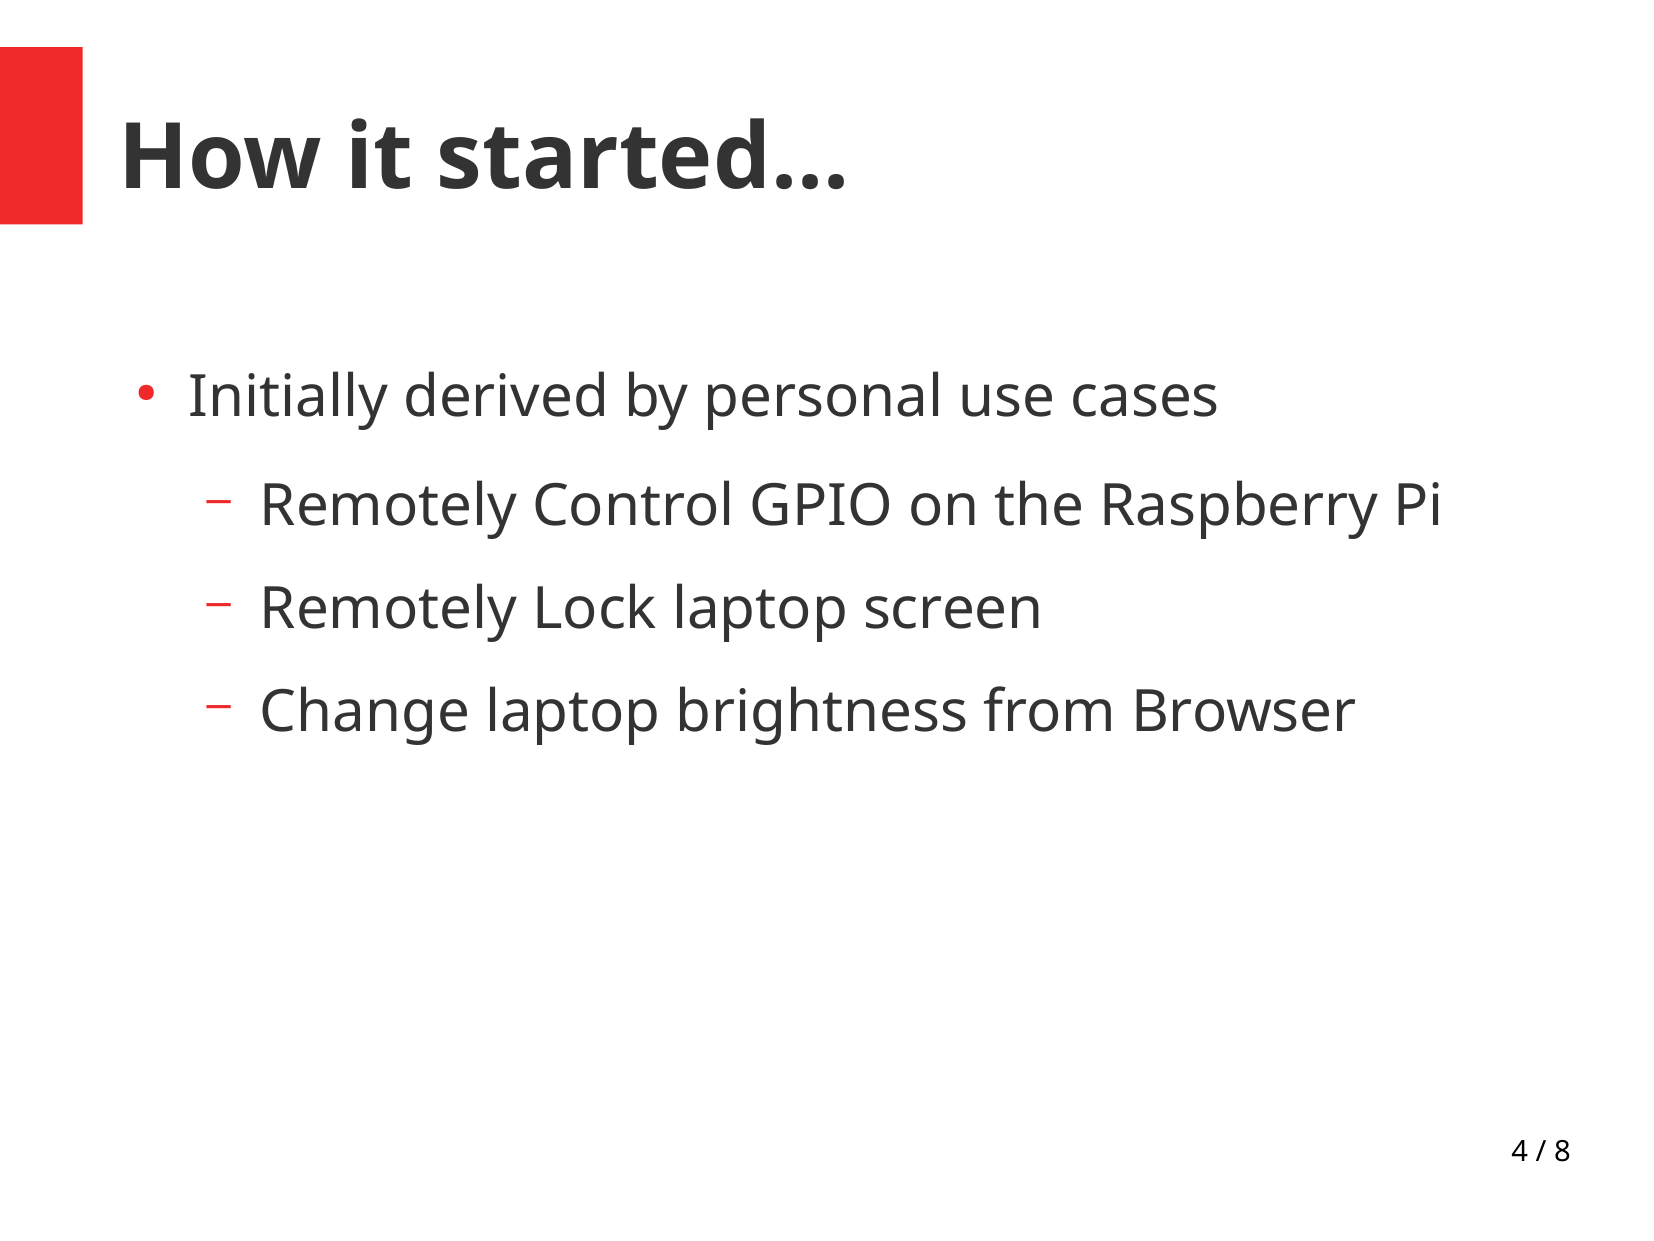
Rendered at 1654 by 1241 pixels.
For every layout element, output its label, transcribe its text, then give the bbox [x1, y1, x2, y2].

title How it started... [118, 49, 1571, 257]
list Initially derived by personal use cases Remotely Control GPIO on the Raspberry Pi Remotely Lock laptop screen Change laptop brightness from Browser [118, 354, 1536, 1074]
